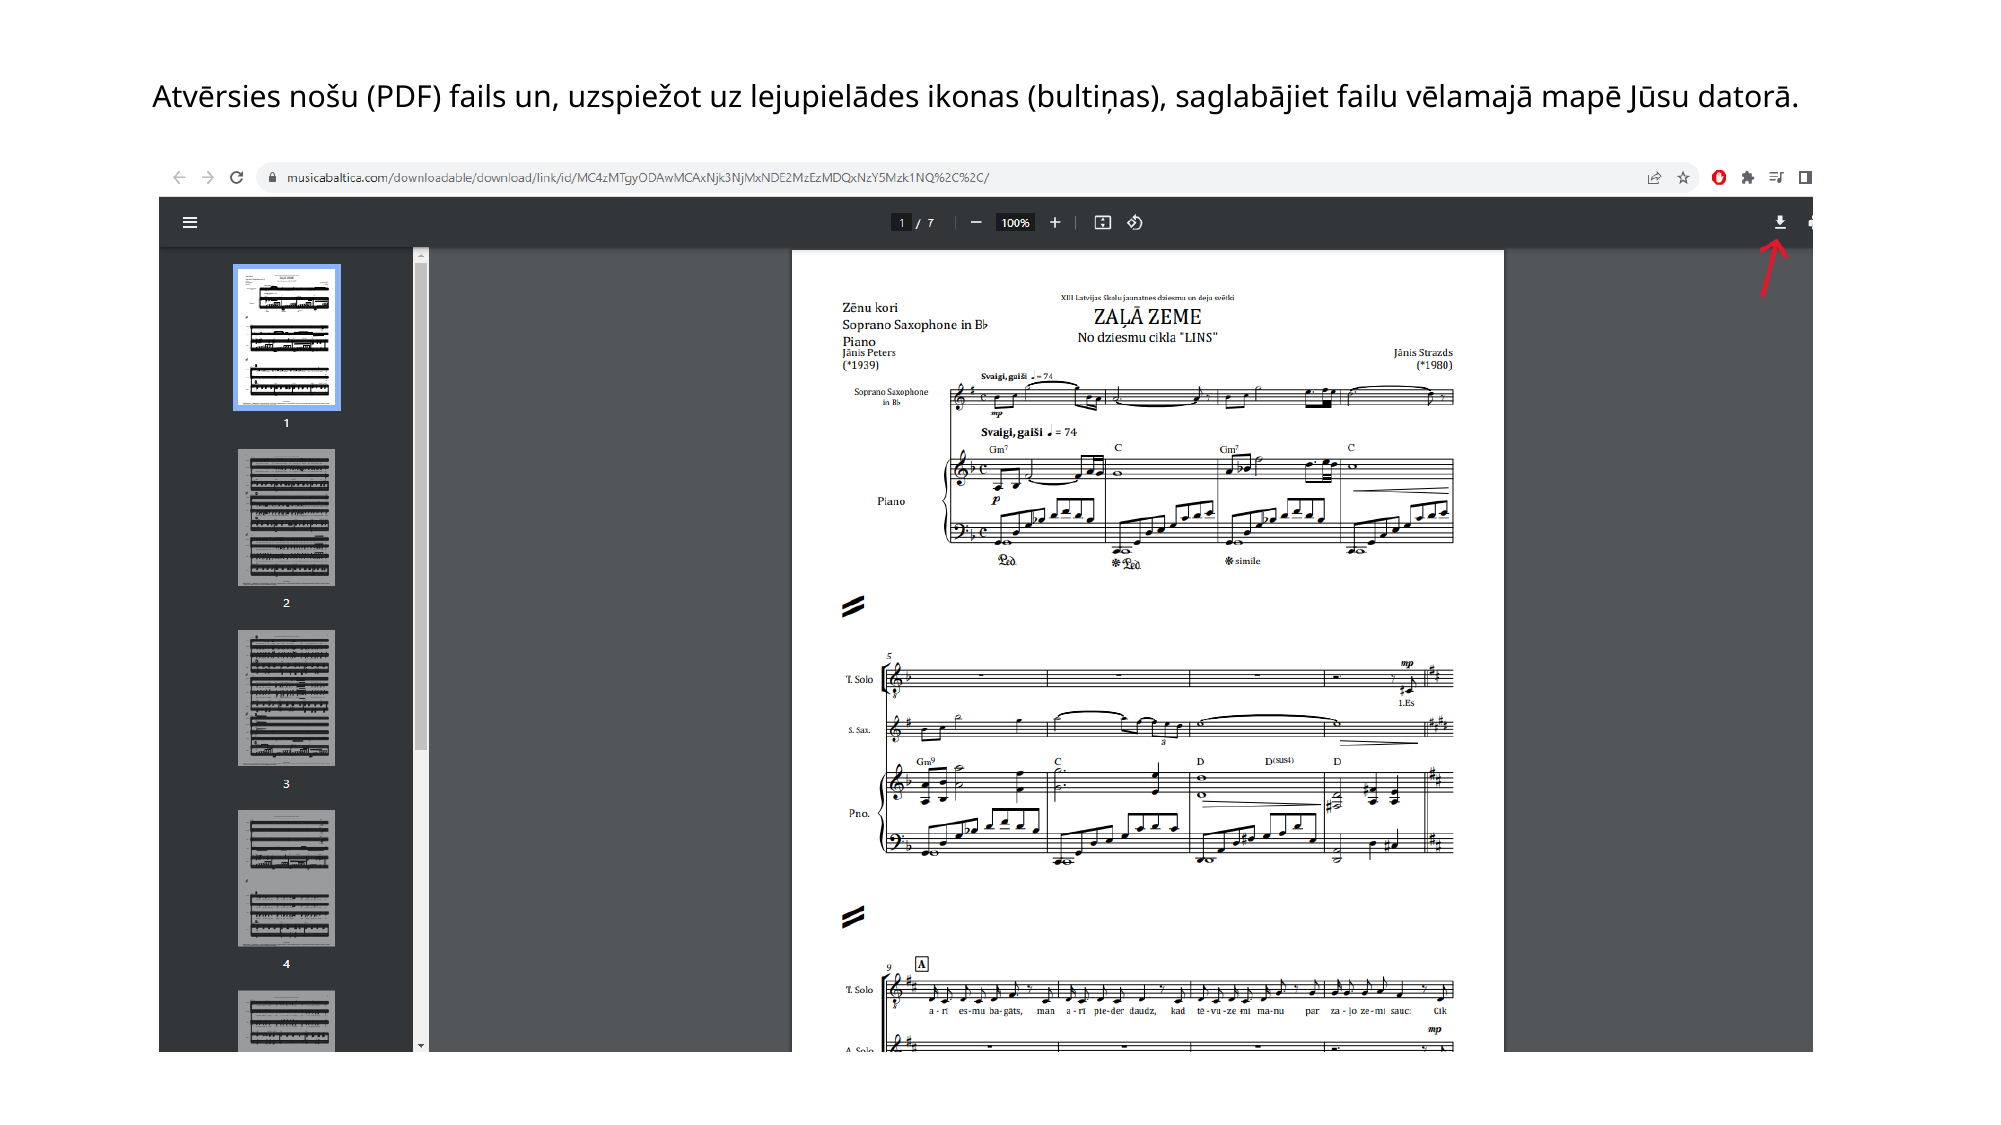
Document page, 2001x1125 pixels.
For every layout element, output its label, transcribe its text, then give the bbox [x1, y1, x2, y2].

picture [159, 159, 1813, 1053]
title Atvērsies nošu (PDF) fails un, uzspiežot uz lejupielādes ikonas (bultiņas), saglabājiet failu vēlamajā mapē Jūsu datorā. [137, 59, 1863, 135]
